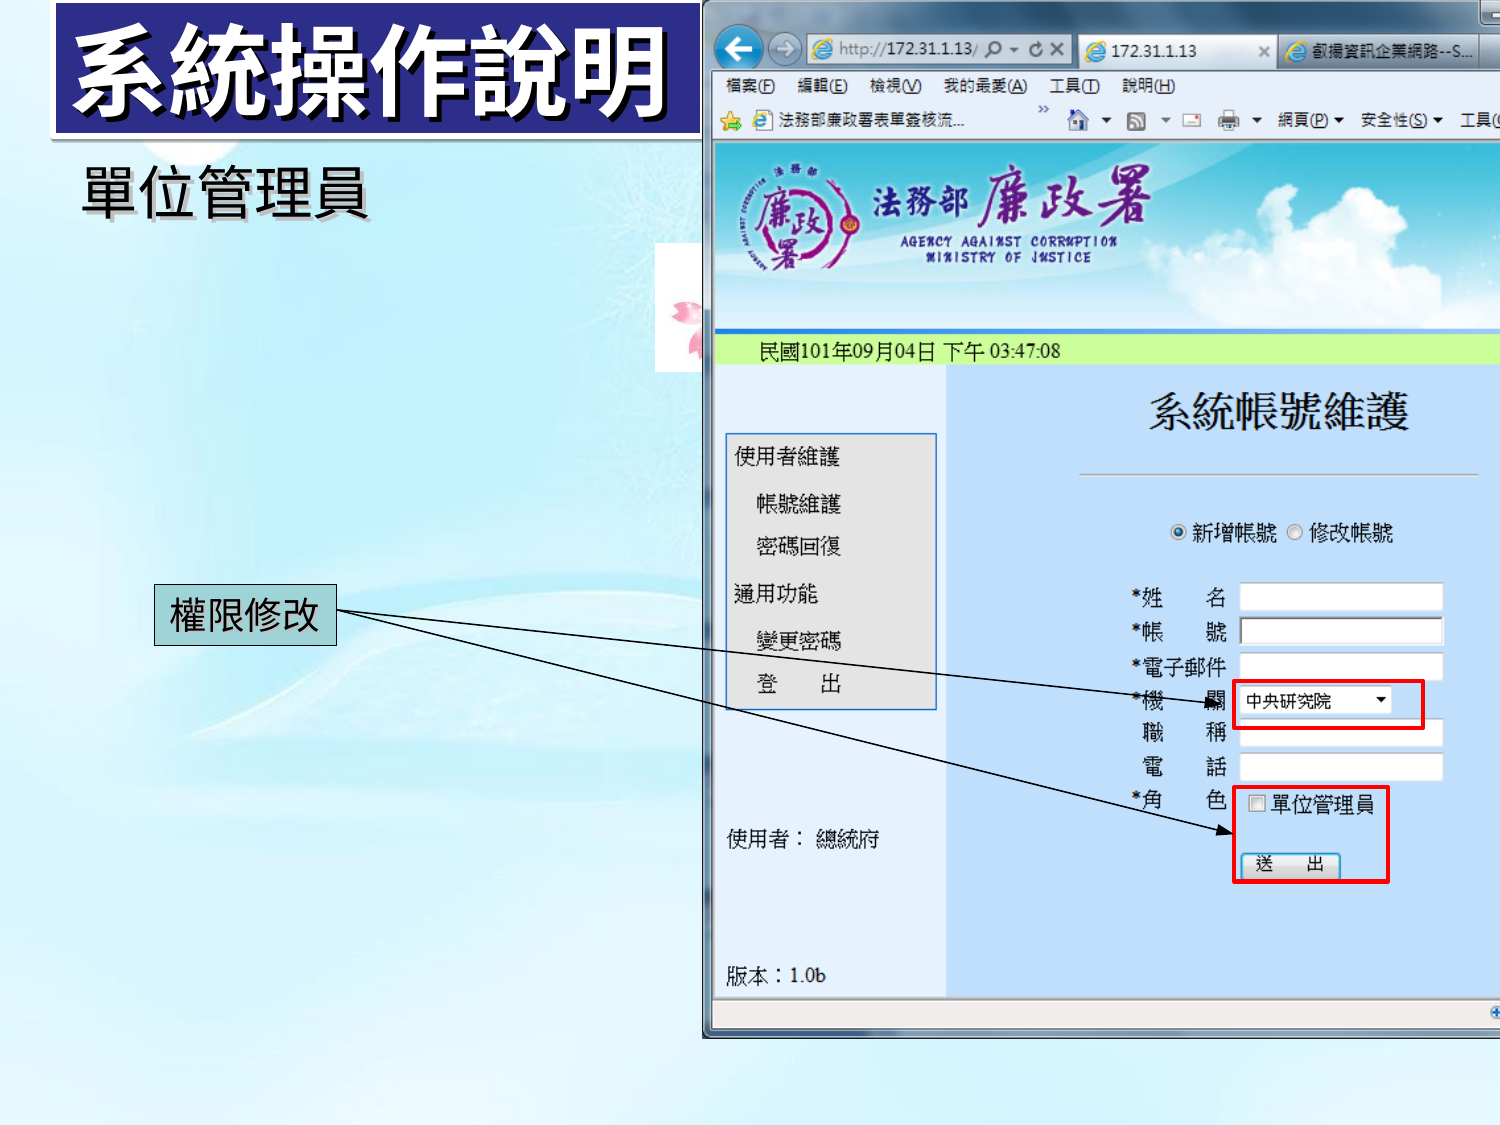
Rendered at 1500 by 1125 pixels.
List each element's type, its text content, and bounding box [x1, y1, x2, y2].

title 系統操作說明 [53, 0, 702, 137]
picture [0, 0, 1500, 1125]
text_box 單位管理員 [64, 148, 390, 235]
text_box 權限修改 [154, 584, 337, 646]
